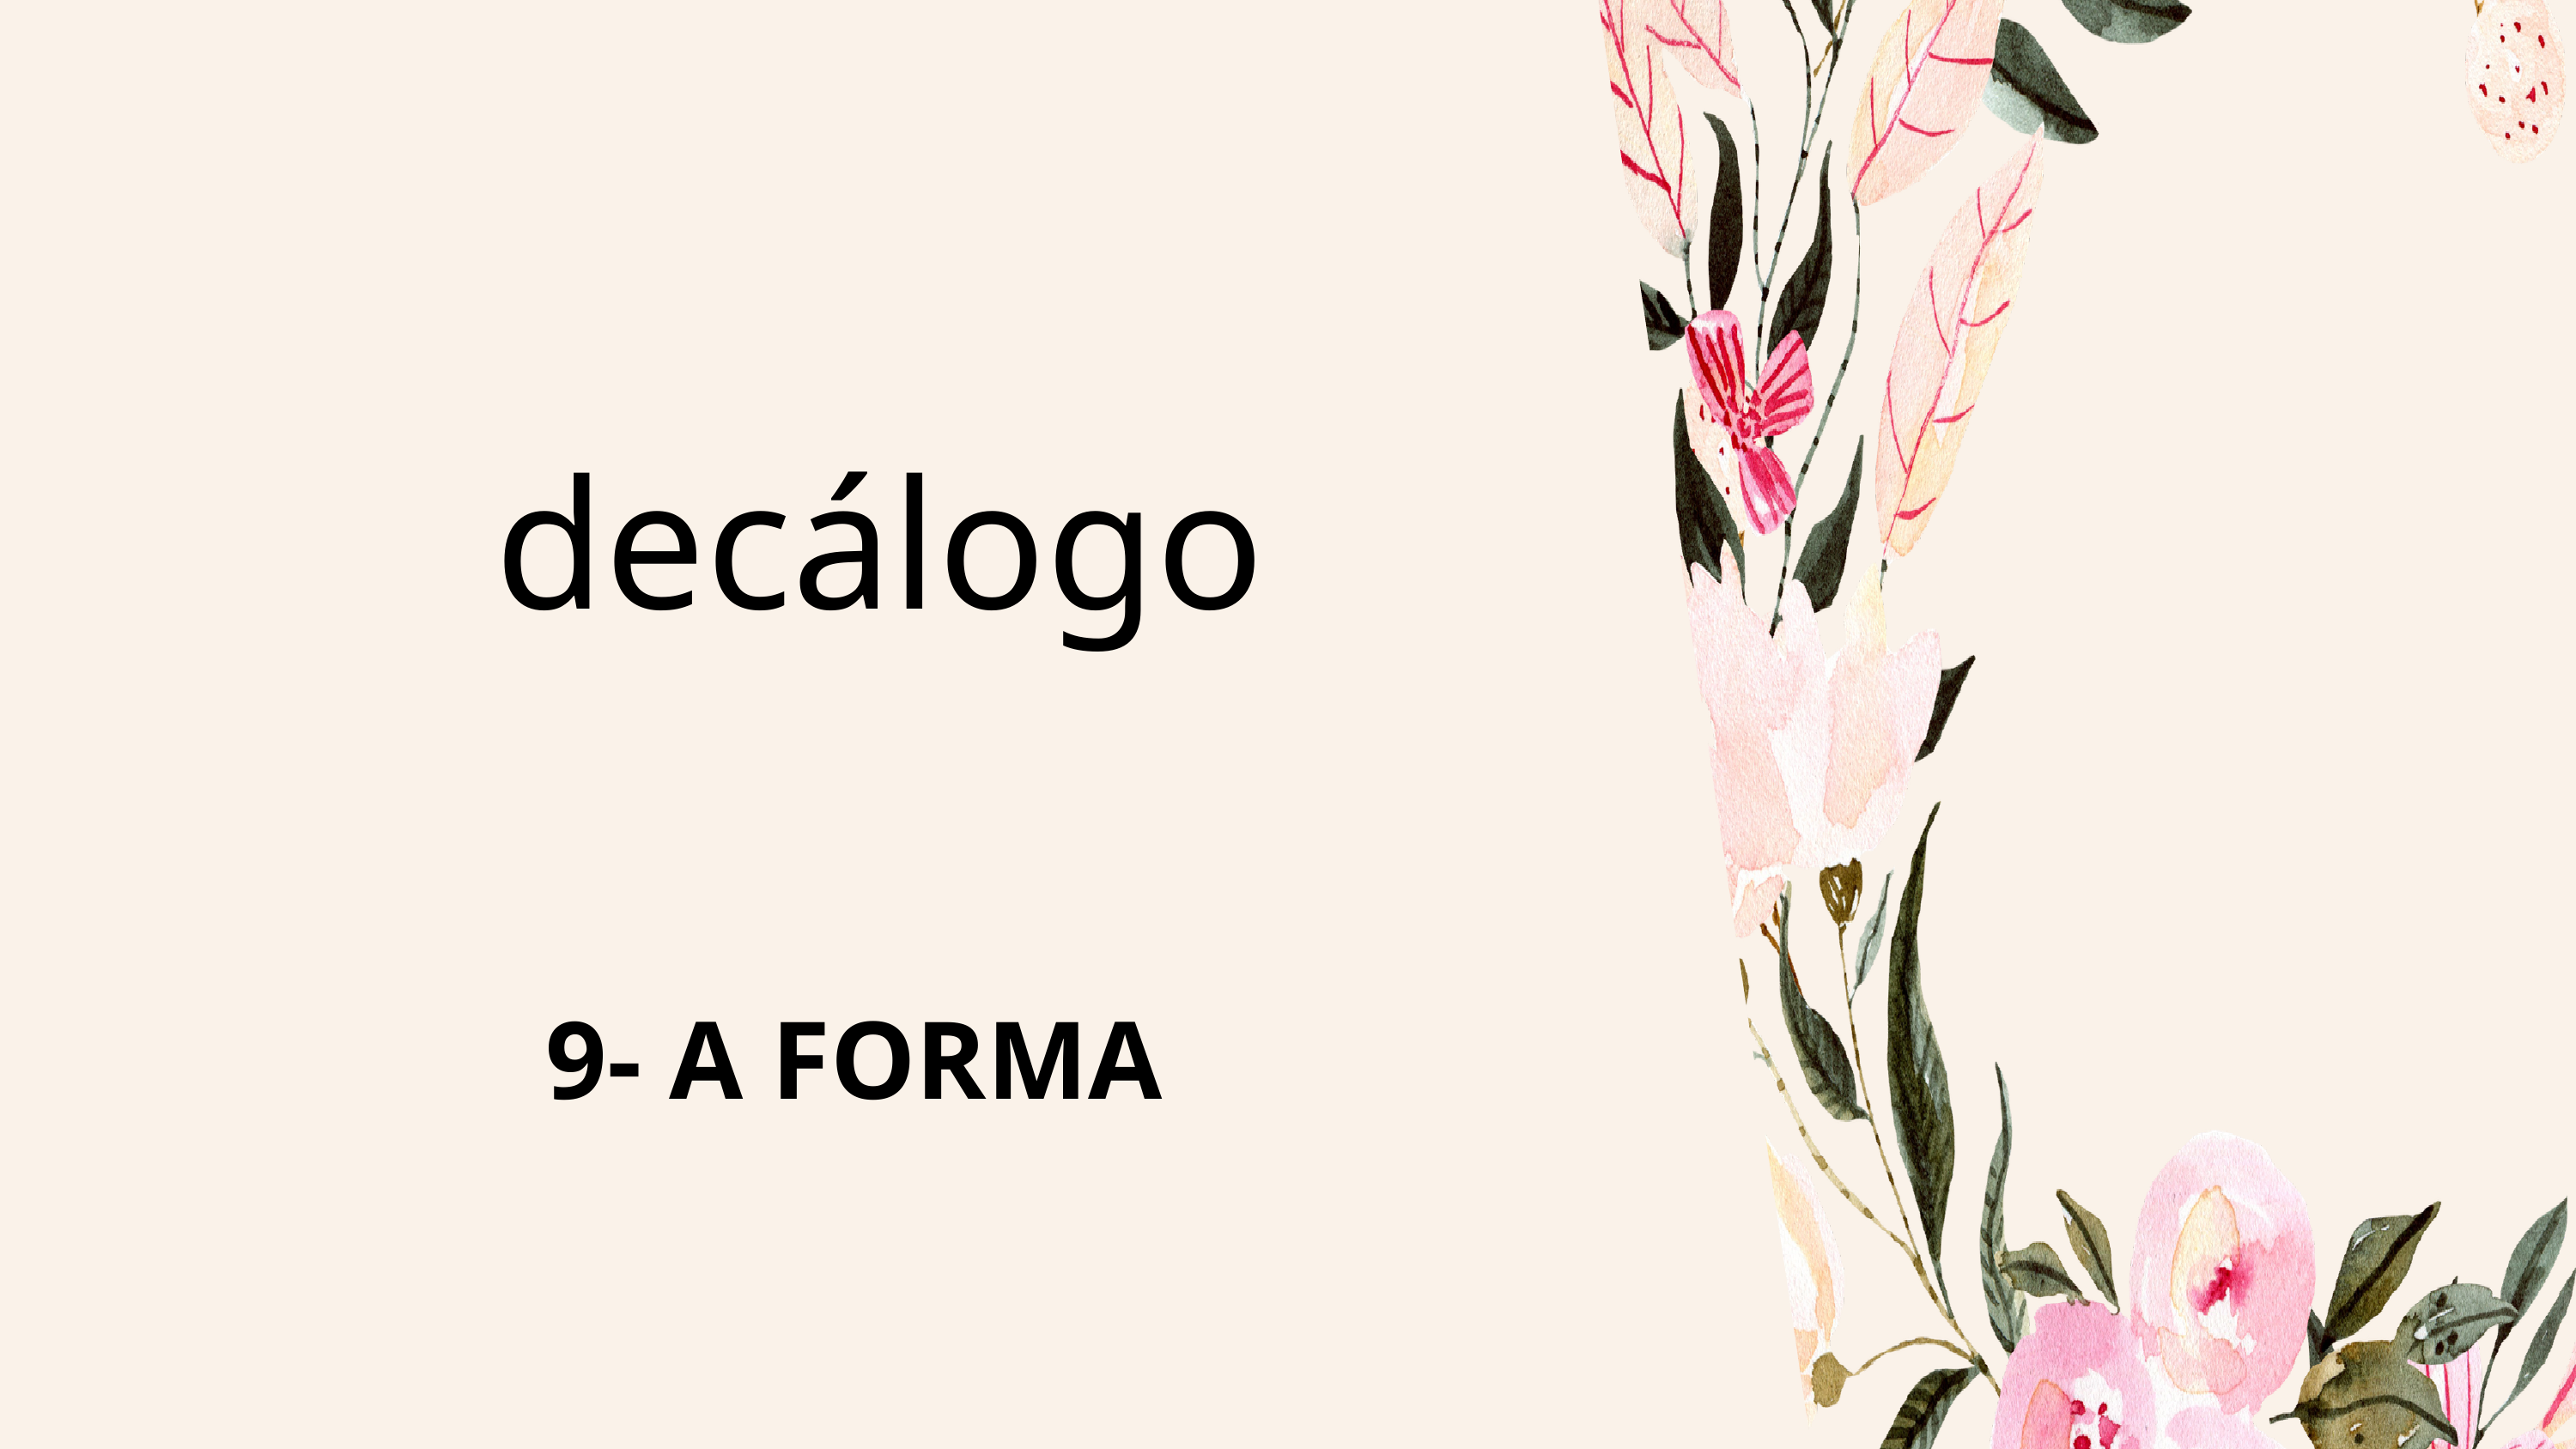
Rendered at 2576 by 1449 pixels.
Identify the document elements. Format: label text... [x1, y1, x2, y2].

text_box decálogo [1072, 524, 1126, 597]
text_box 9- A FORMA [545, 986, 1485, 1121]
text_box decálogo [495, 429, 1394, 645]
text_box [1598, 0, 2576, 1449]
